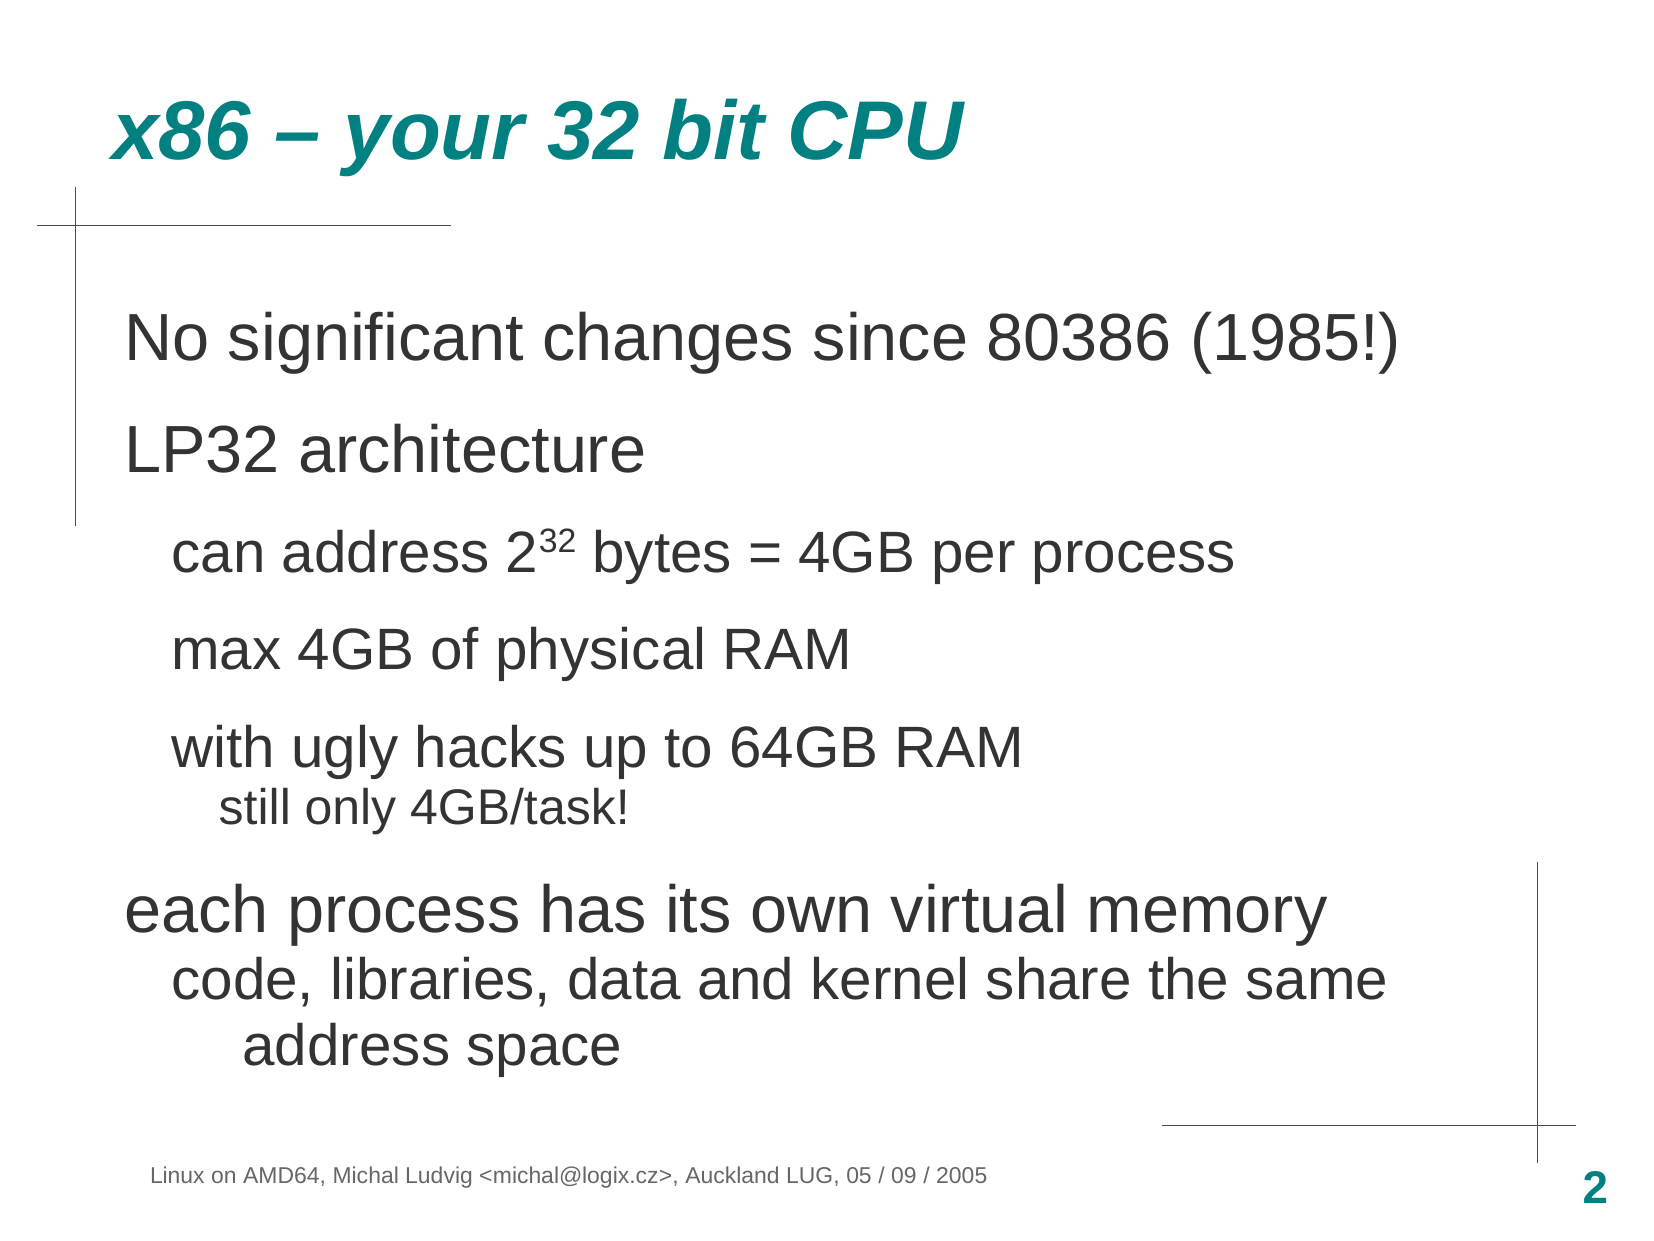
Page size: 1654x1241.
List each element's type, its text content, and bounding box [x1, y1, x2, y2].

title x86 – your 32 bit CPU [112, 37, 1426, 226]
list No significant changes since 80386 (1985!) LP32 architecture can address 232 bytes = 4GB per process max 4GB of physical RAM with ugly hacks up to 64GB RAM still only 4GB/task! each process has its own virtual memory code, libraries, data and kernel share the same address space [112, 262, 1569, 1088]
